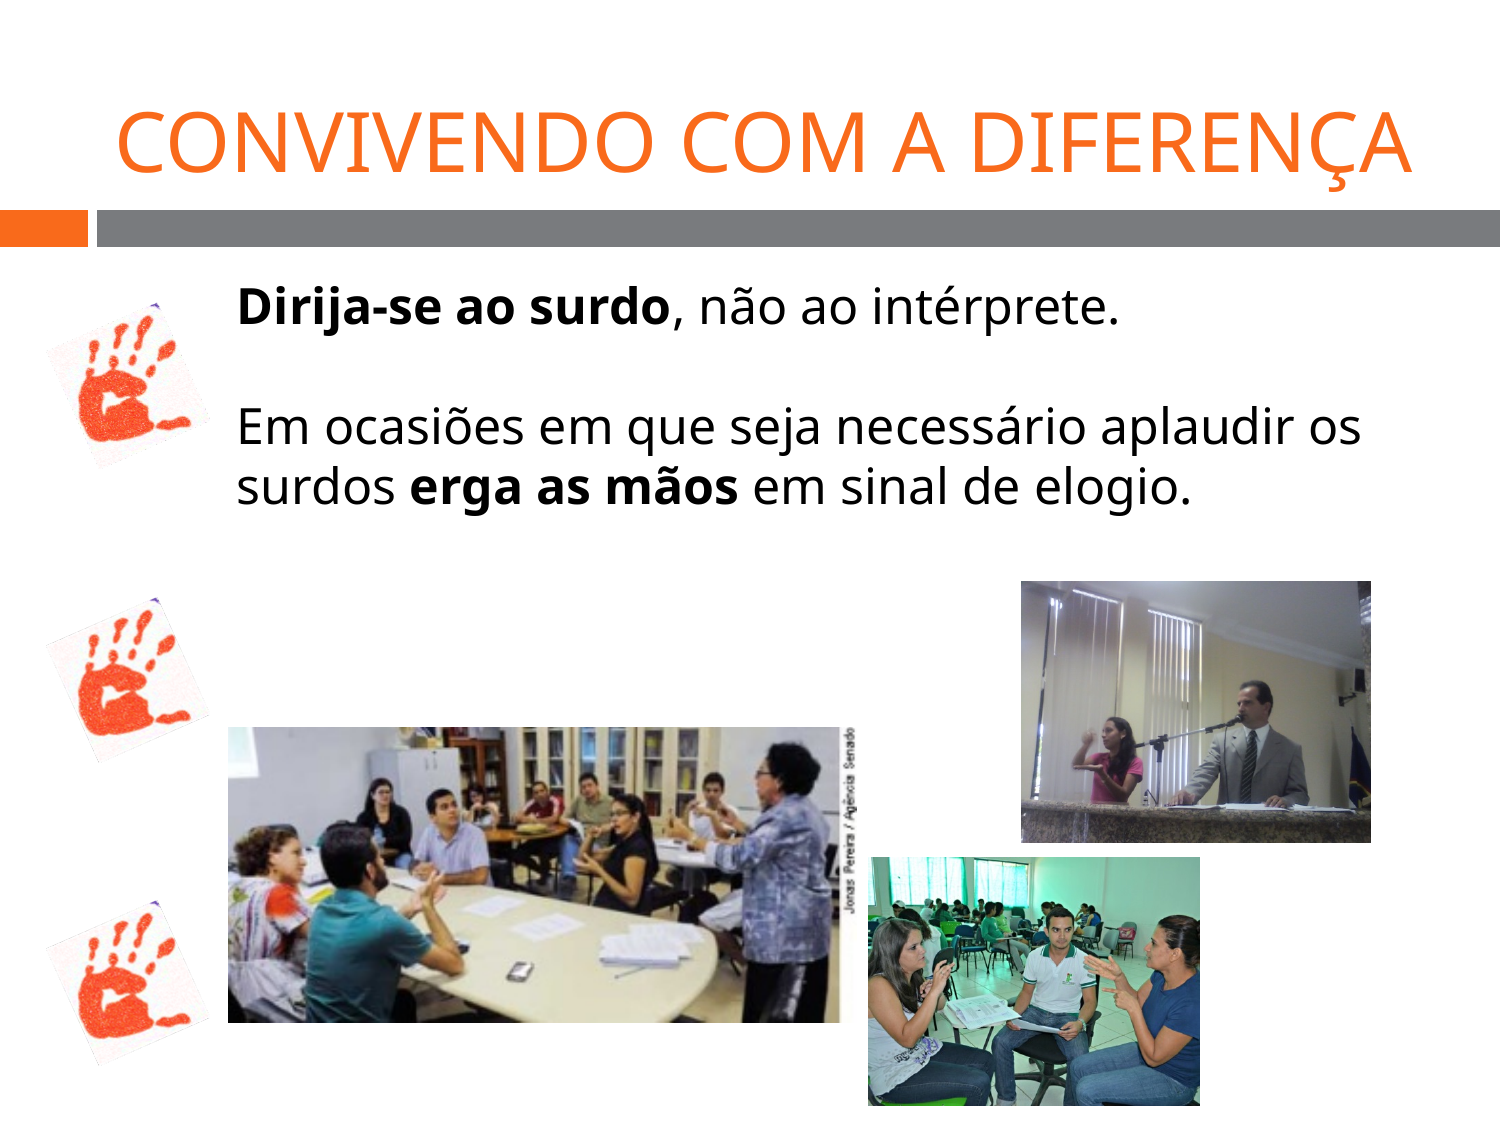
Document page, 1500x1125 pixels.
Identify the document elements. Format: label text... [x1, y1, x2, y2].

picture [1021, 581, 1371, 843]
picture [46, 597, 210, 763]
picture [46, 900, 210, 1066]
picture [228, 727, 857, 1023]
text_box Dirija-se ao surdo, não ao intérprete. Em ocasiões em que seja necessário aplaudir os surdos erga as mãos em sinal de elogio. [221, 267, 1451, 525]
picture [46, 302, 210, 469]
picture [868, 857, 1200, 1106]
title CONVIVENDO COM A DIFERENÇA [99, 78, 1438, 201]
